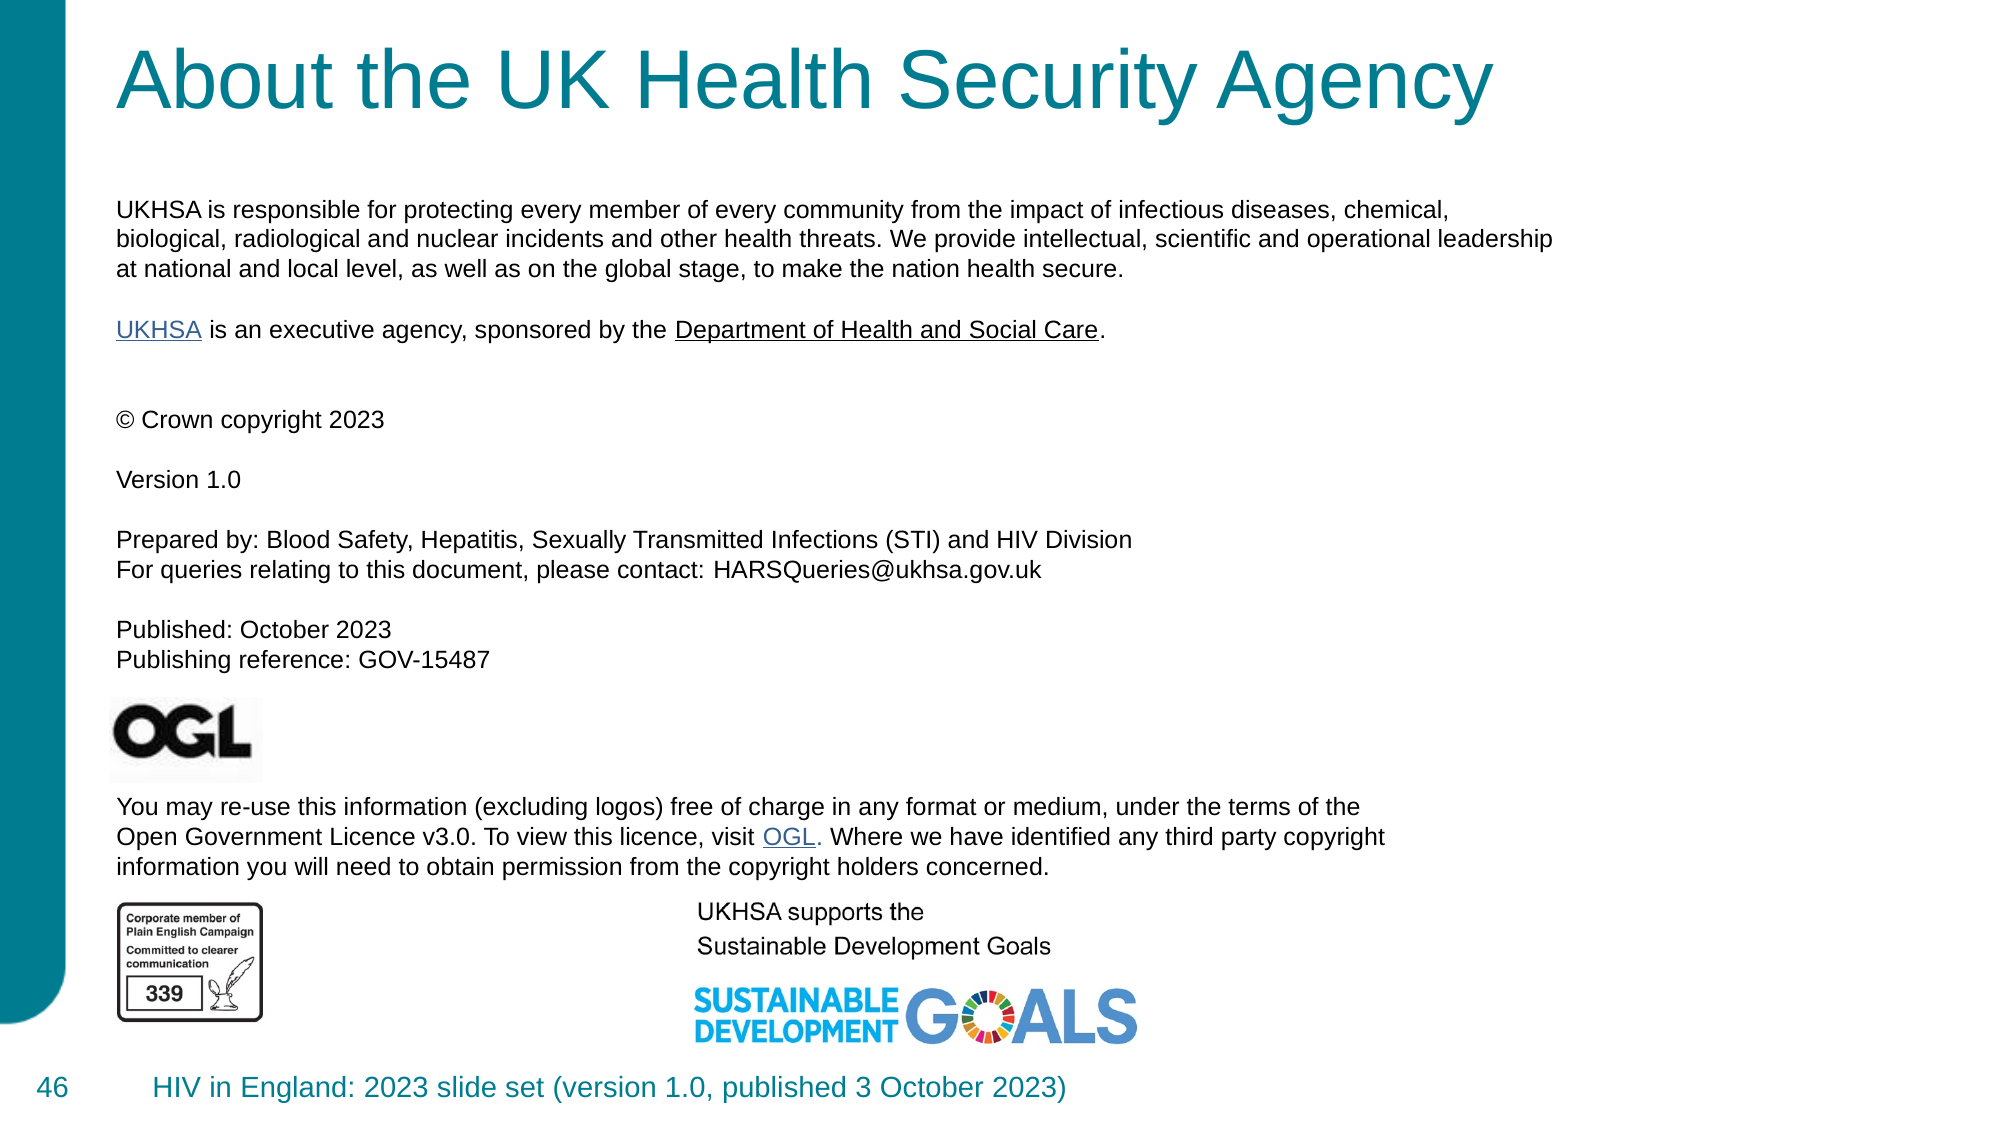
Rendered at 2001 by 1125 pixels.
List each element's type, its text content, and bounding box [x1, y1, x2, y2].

title About the UK Health Security Agency [101, 29, 1926, 159]
picture [109, 883, 1153, 1059]
text_box [21, 1056, 120, 1117]
picture [109, 697, 263, 783]
text_box You may re-use this information (excluding logos) free of charge in any format or medium, under the terms of the Open Government Licence v3.0. To view this licence, visit OGL. Where we have identified any third party copyright information you will need to obtain permission from the copyright holders concerned. [101, 783, 1411, 888]
text_box HIV in England: 2023 slide set (version 1.0, published 3 October 2023) [137, 1056, 1780, 1116]
text_box UKHSA is responsible for protecting every member of every community from the impact of infectious diseases, chemical, biological, radiological and nuclear incidents and other health threats. We provide intellectual, scientific and operational leadership at national and local level, as well as on the global stage, to make the nation health secure. UKHSA is an executive agency, sponsored by the Department of Health and Social Care. © Crown copyright 2023 Version 1.0 Prepared by: Blood Safety, Hepatitis, Sexually Transmitted Infections (STI) and HIV Division For queries relating to this document, please contact: HARSQueries@ukhsa.gov.uk Published: October 2023 Publishing reference: GOV-15487 [101, 185, 1584, 681]
